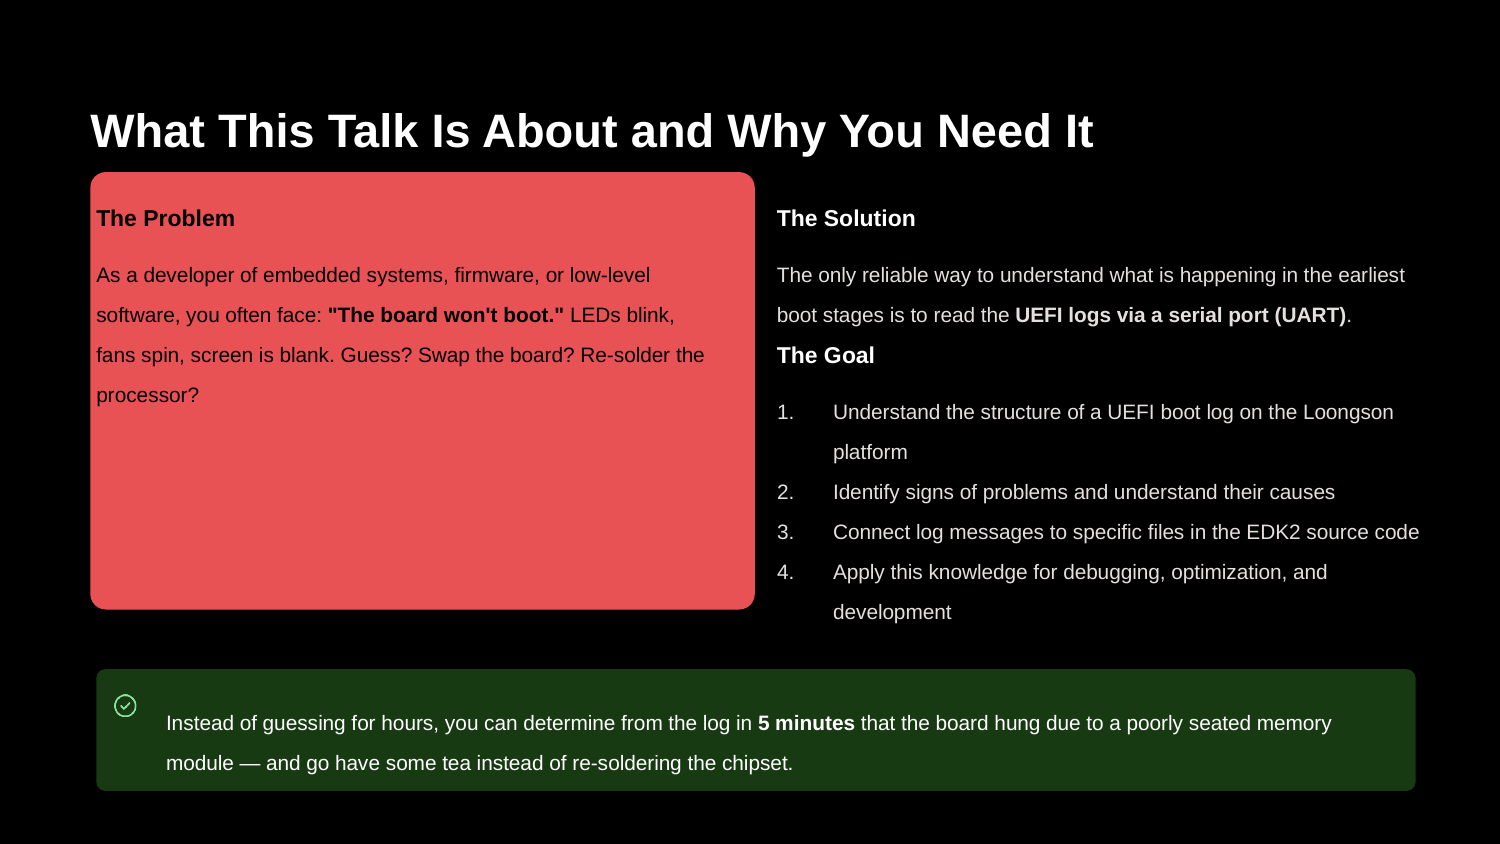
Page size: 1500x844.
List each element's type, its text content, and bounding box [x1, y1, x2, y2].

text_box As a developer of embedded systems, firmware, or low-level software, you often face: "The board won't boot." LEDs blink, fans spin, screen is blank. Guess? Swap the board? Re-solder the processor? [96, 246, 718, 381]
text_box [90, 172, 755, 610]
picture [111, 694, 139, 717]
text_box Instead of guessing for hours, you can determine from the log in 5 minutes that the board hung due to a poorly seated memory module — and go have some tea instead of re-soldering the chipset. [166, 695, 1395, 762]
text_box What This Talk Is About and Why You Need It [90, 85, 1192, 146]
text_box [96, 669, 1416, 791]
text_box The Goal [776, 333, 1016, 364]
text_box Understand the structure of a UEFI boot log on the Loongson platform Identify signs of problems and understand their causes Connect log messages to specific files in the EDK2 source code Apply this knowledge for debugging, optimization, and development [776, 383, 1442, 607]
text_box The Problem [96, 196, 335, 226]
text_box The only reliable way to understand what is happening in the earliest boot stages is to read the UEFI logs via a serial port (UART). [776, 246, 1411, 314]
text_box The Solution [776, 196, 1016, 226]
